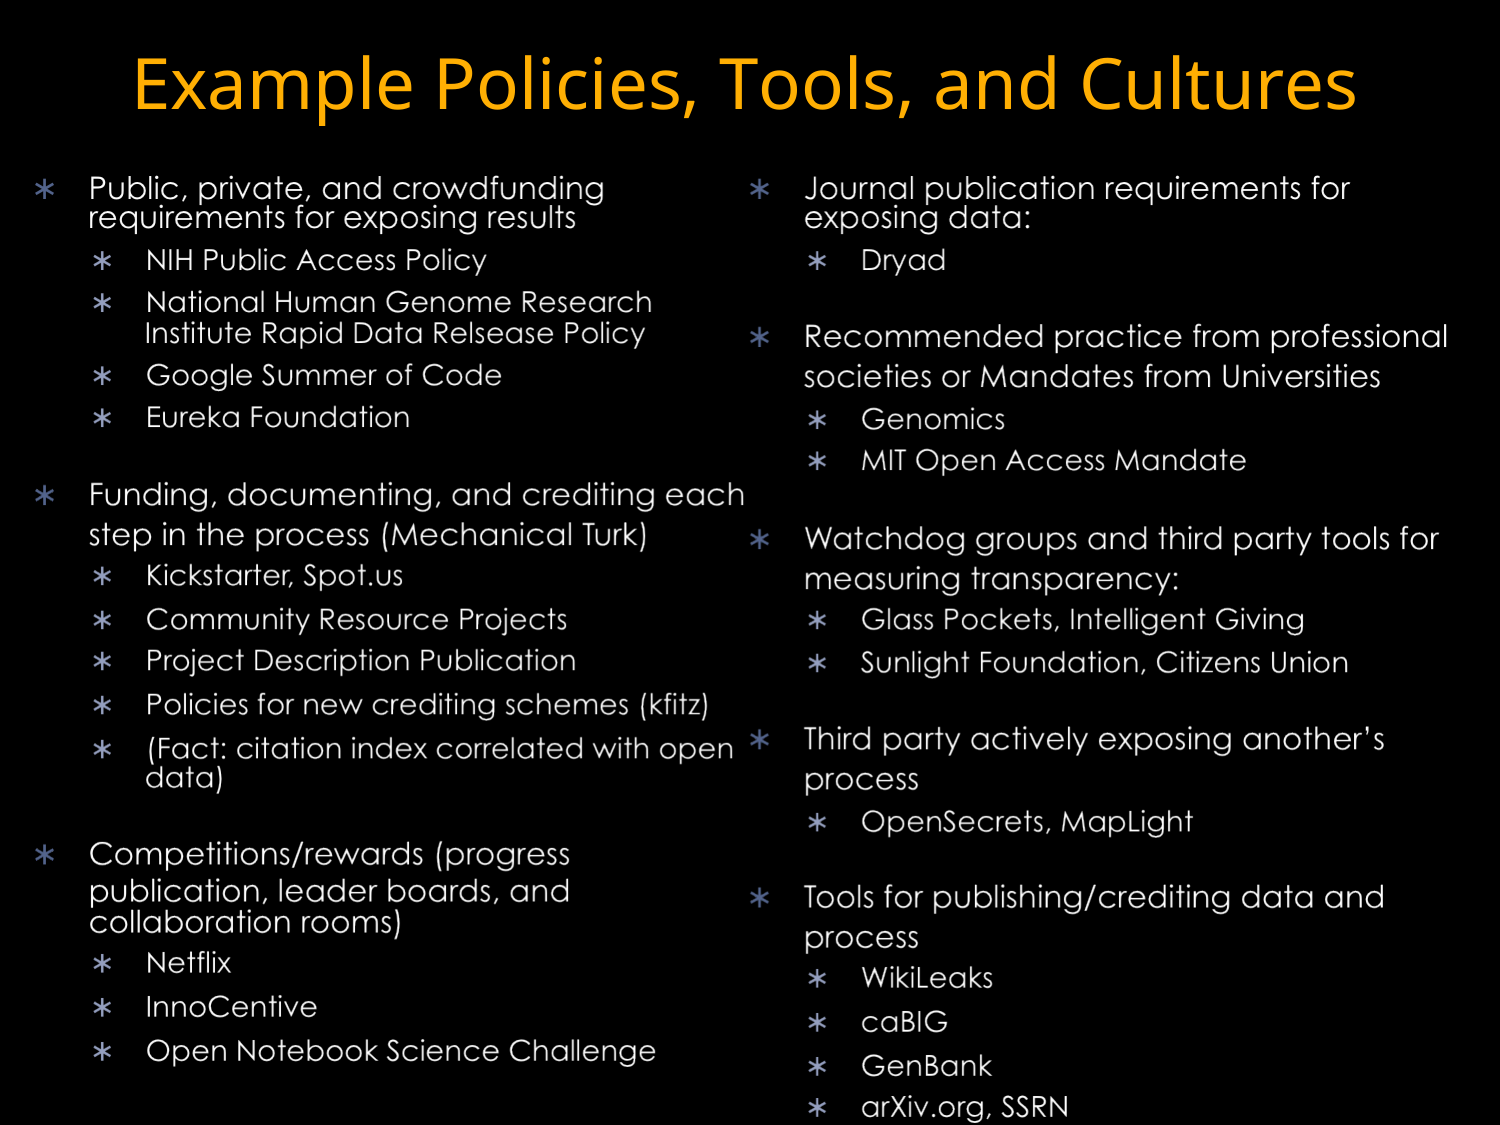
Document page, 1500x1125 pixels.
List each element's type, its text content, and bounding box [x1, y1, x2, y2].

title Example Policies, Tools, and Cultures [95, 31, 1395, 159]
text_box [16, 159, 1480, 1125]
